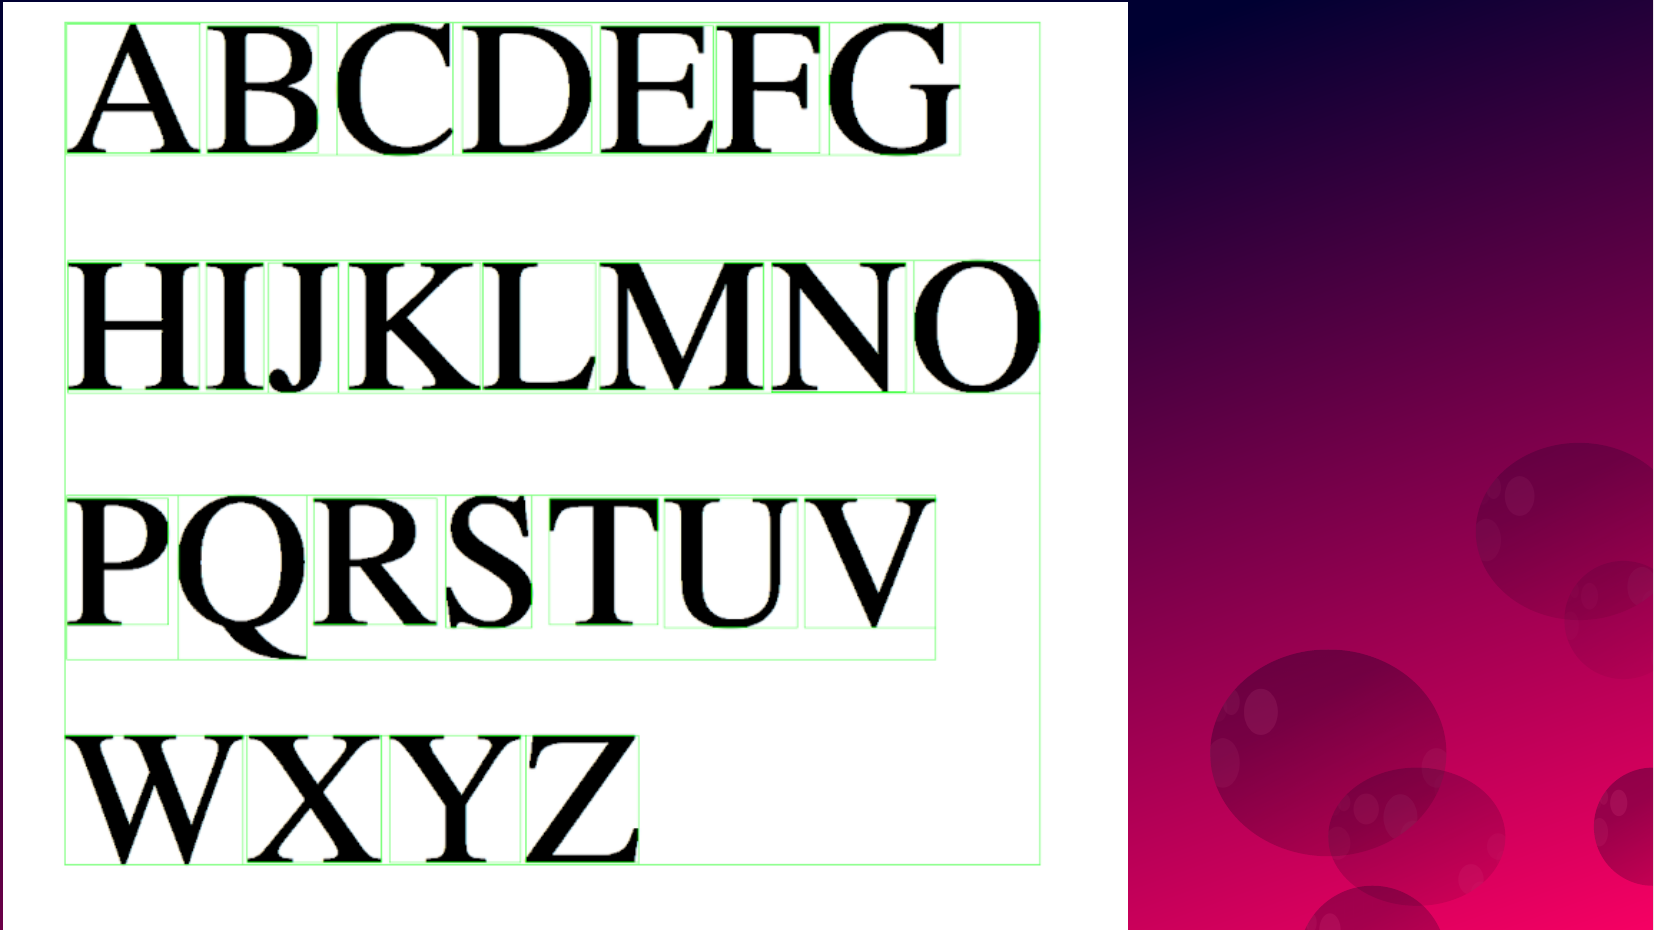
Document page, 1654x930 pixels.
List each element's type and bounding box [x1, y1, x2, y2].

picture [0, 2, 1128, 930]
picture [1648, 0, 1654, 930]
